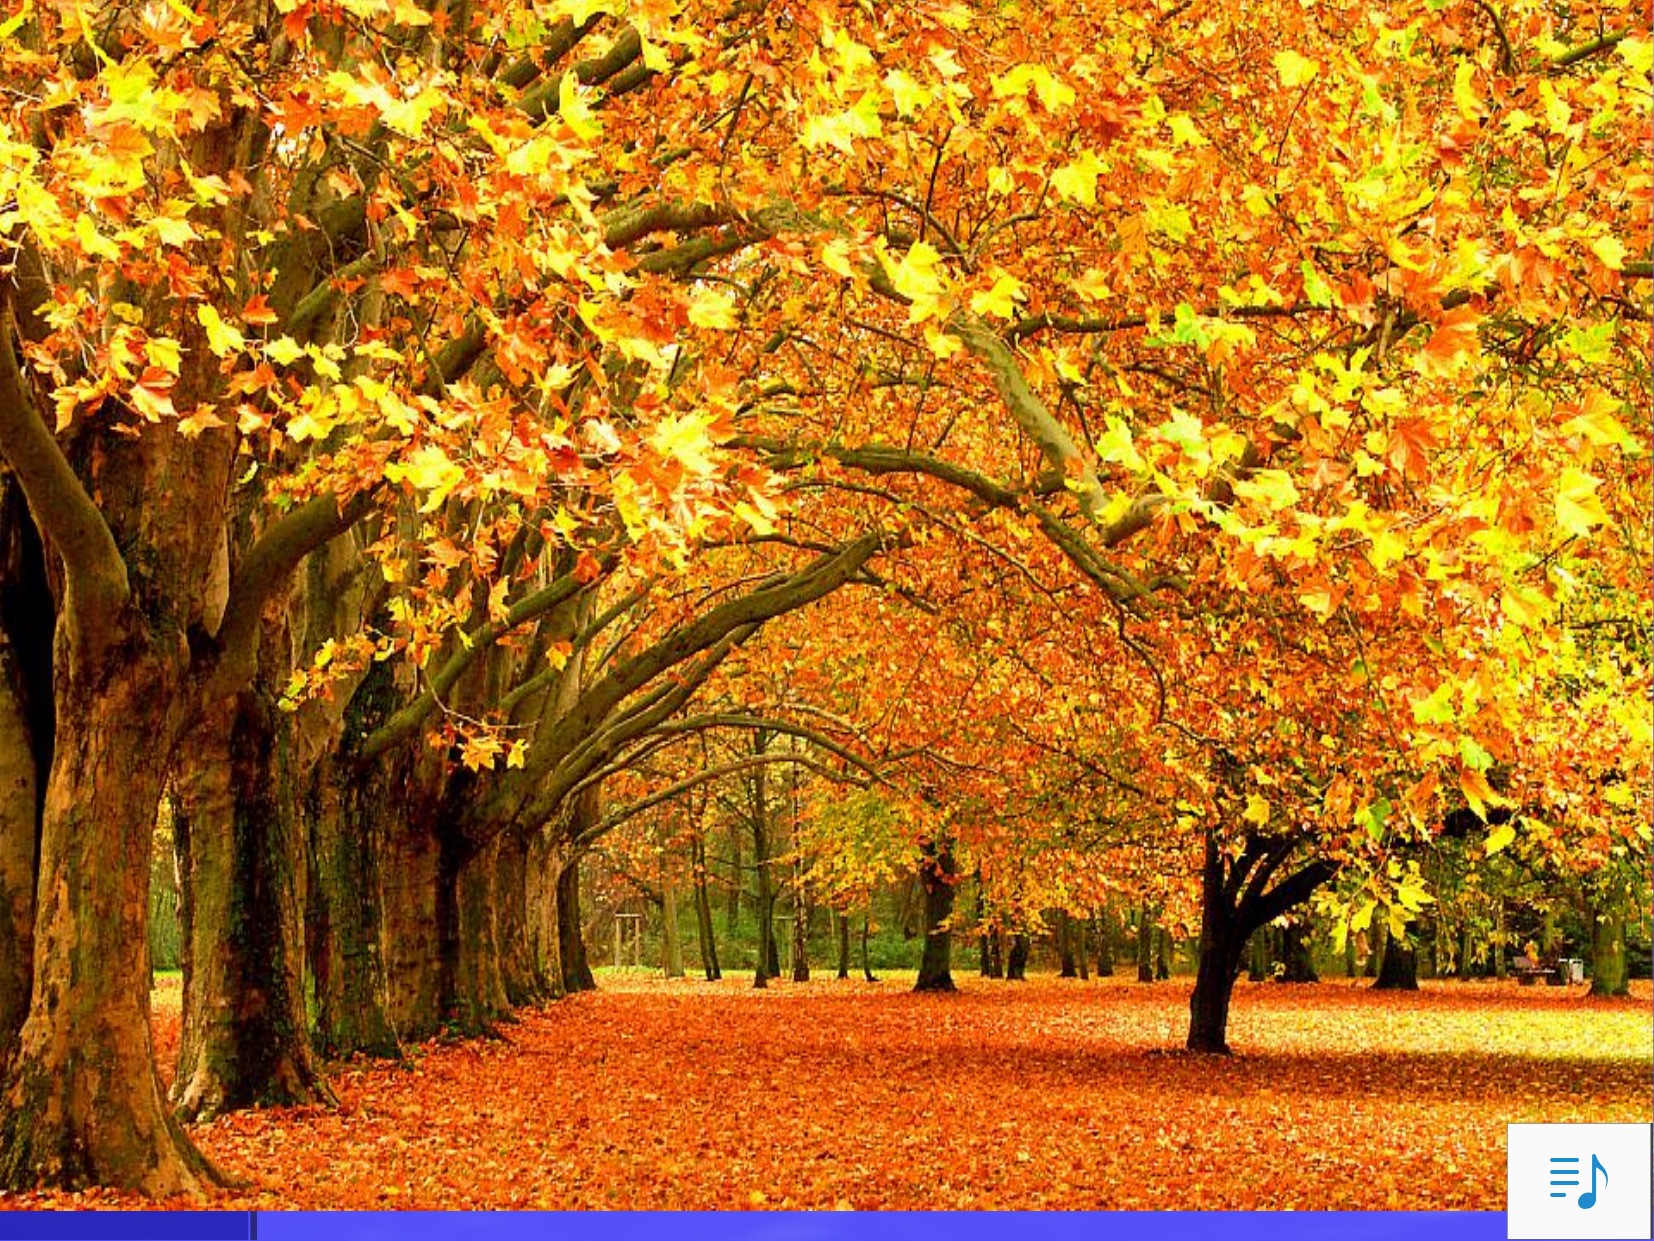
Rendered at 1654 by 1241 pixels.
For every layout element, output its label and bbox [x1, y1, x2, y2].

picture [0, 0, 1654, 1211]
text_box [1505, 1122, 1654, 1241]
